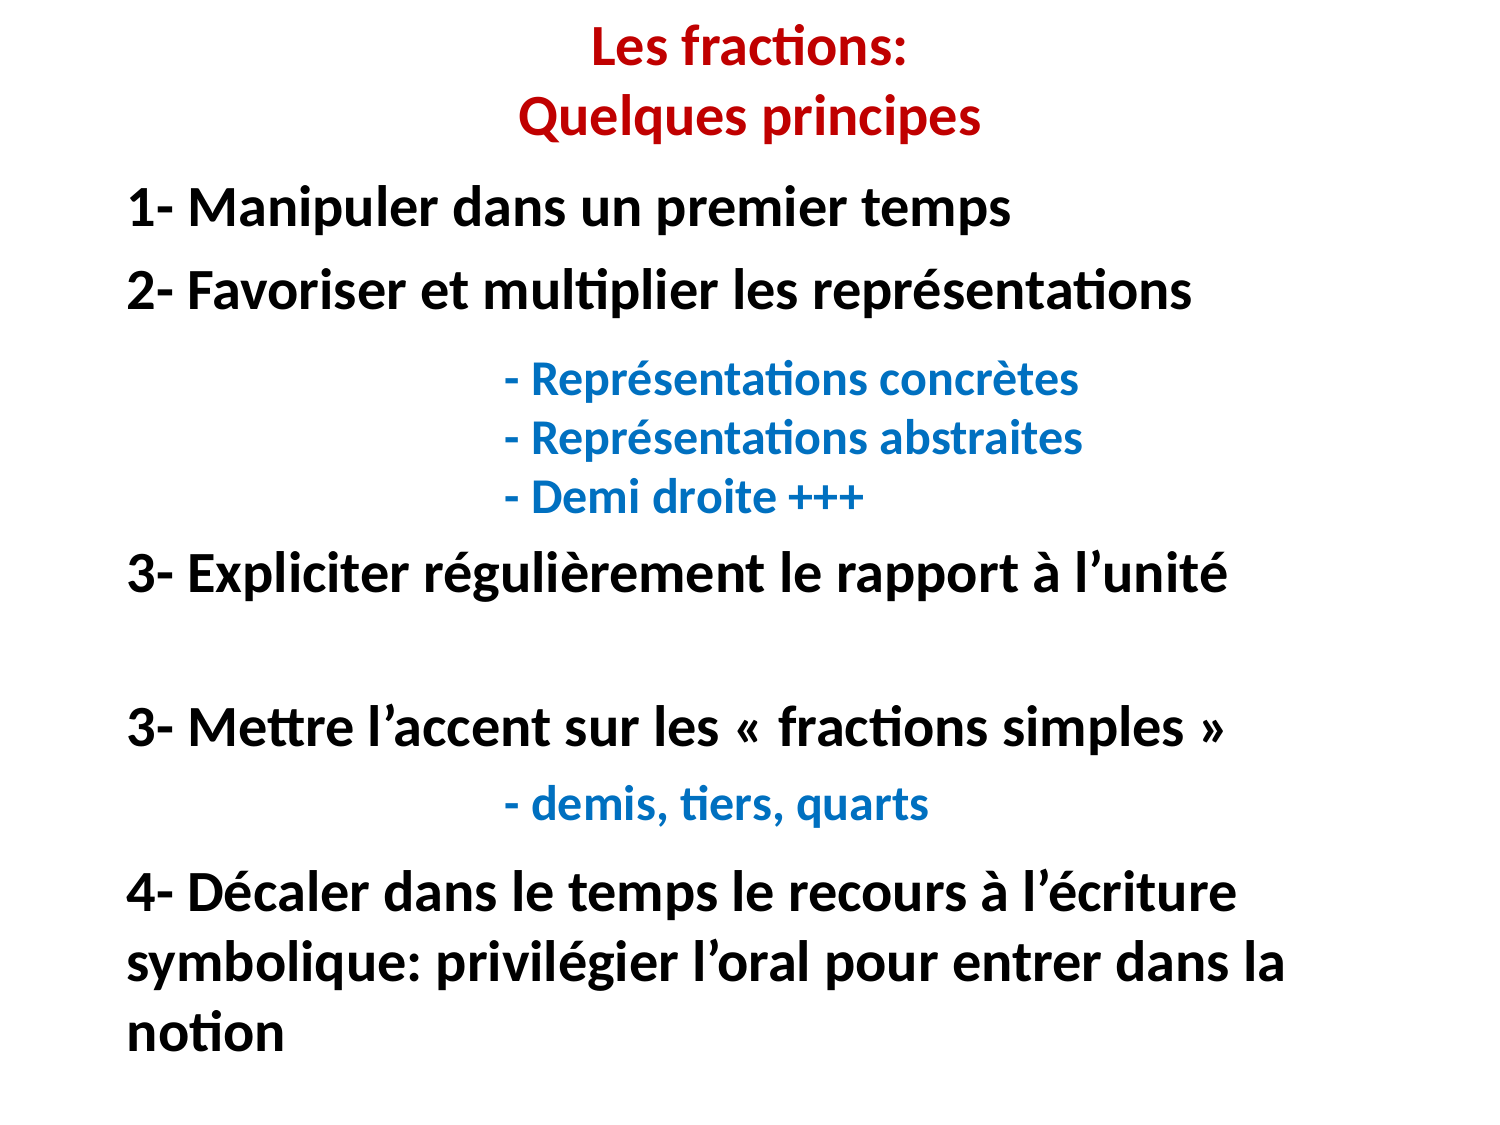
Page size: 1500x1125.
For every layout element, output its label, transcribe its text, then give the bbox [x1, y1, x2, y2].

text_box - Représentations concrètes [490, 338, 1376, 397]
text_box 1- Manipuler dans un premier temps [112, 160, 1341, 243]
text_box 3- Expliciter régulièrement le rapport à l’unité [112, 527, 1341, 612]
text_box Les fractions: Quelques principes [312, 0, 1187, 155]
text_box - Représentations abstraites [490, 397, 1500, 456]
text_box - demis, tiers, quarts [490, 763, 1376, 839]
text_box 3- Mettre l’accent sur les « fractions simples » [112, 680, 1341, 766]
text_box 2- Favoriser et multiplier les représentations [112, 243, 1341, 329]
text_box 4- Décaler dans le temps le recours à l’écriture symbolique: privilégier l’oral pour entrer dans la notion [112, 846, 1341, 1071]
text_box - Demi droite +++ [490, 456, 1500, 531]
